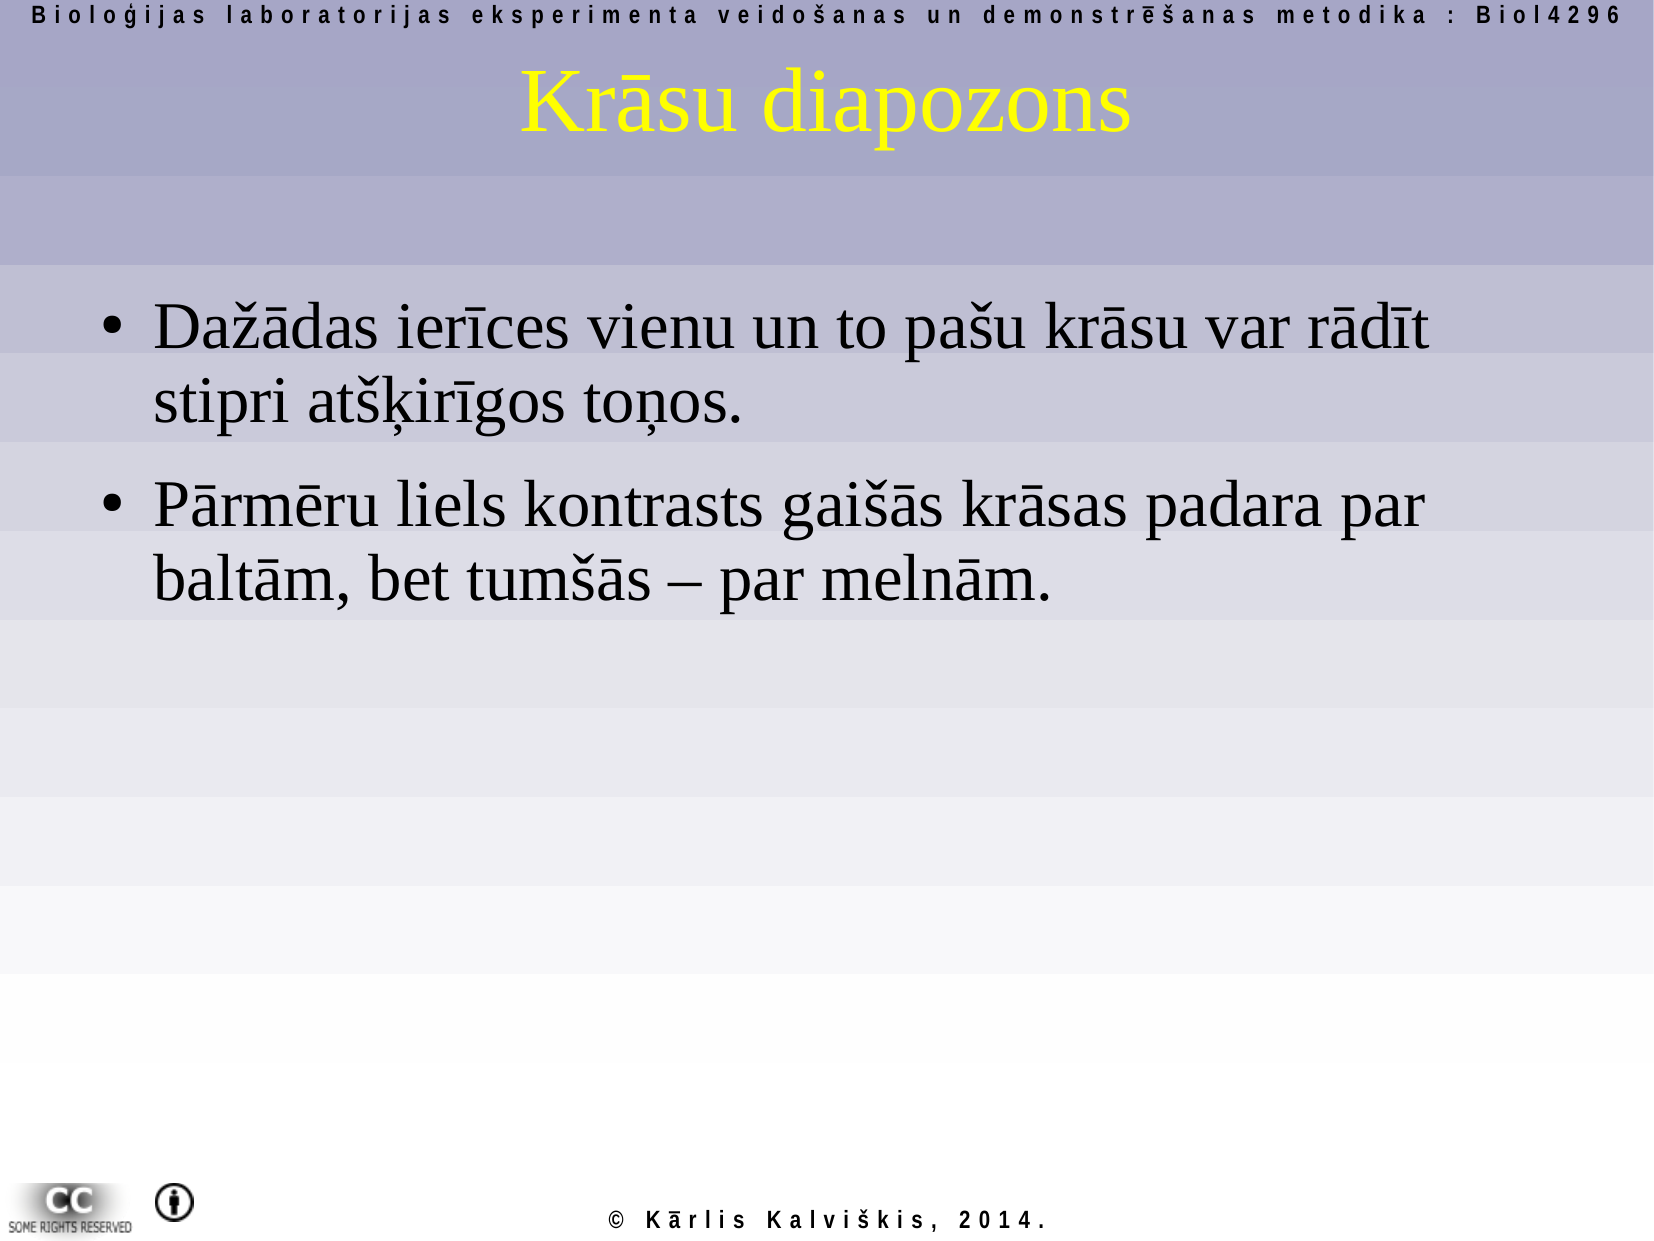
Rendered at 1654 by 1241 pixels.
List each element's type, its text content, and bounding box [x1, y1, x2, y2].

title Krāsu diapozons [29, 49, 1625, 296]
list Dažādas ierīces vienu un to pašu krāsu var rādīt stipri atšķirīgos toņos. Pārmēru liels kontrasts gaišās krāsas padara par baltām, bet tumšās – par melnām. [82, 289, 1571, 1113]
picture [0, 0, 1654, 1241]
